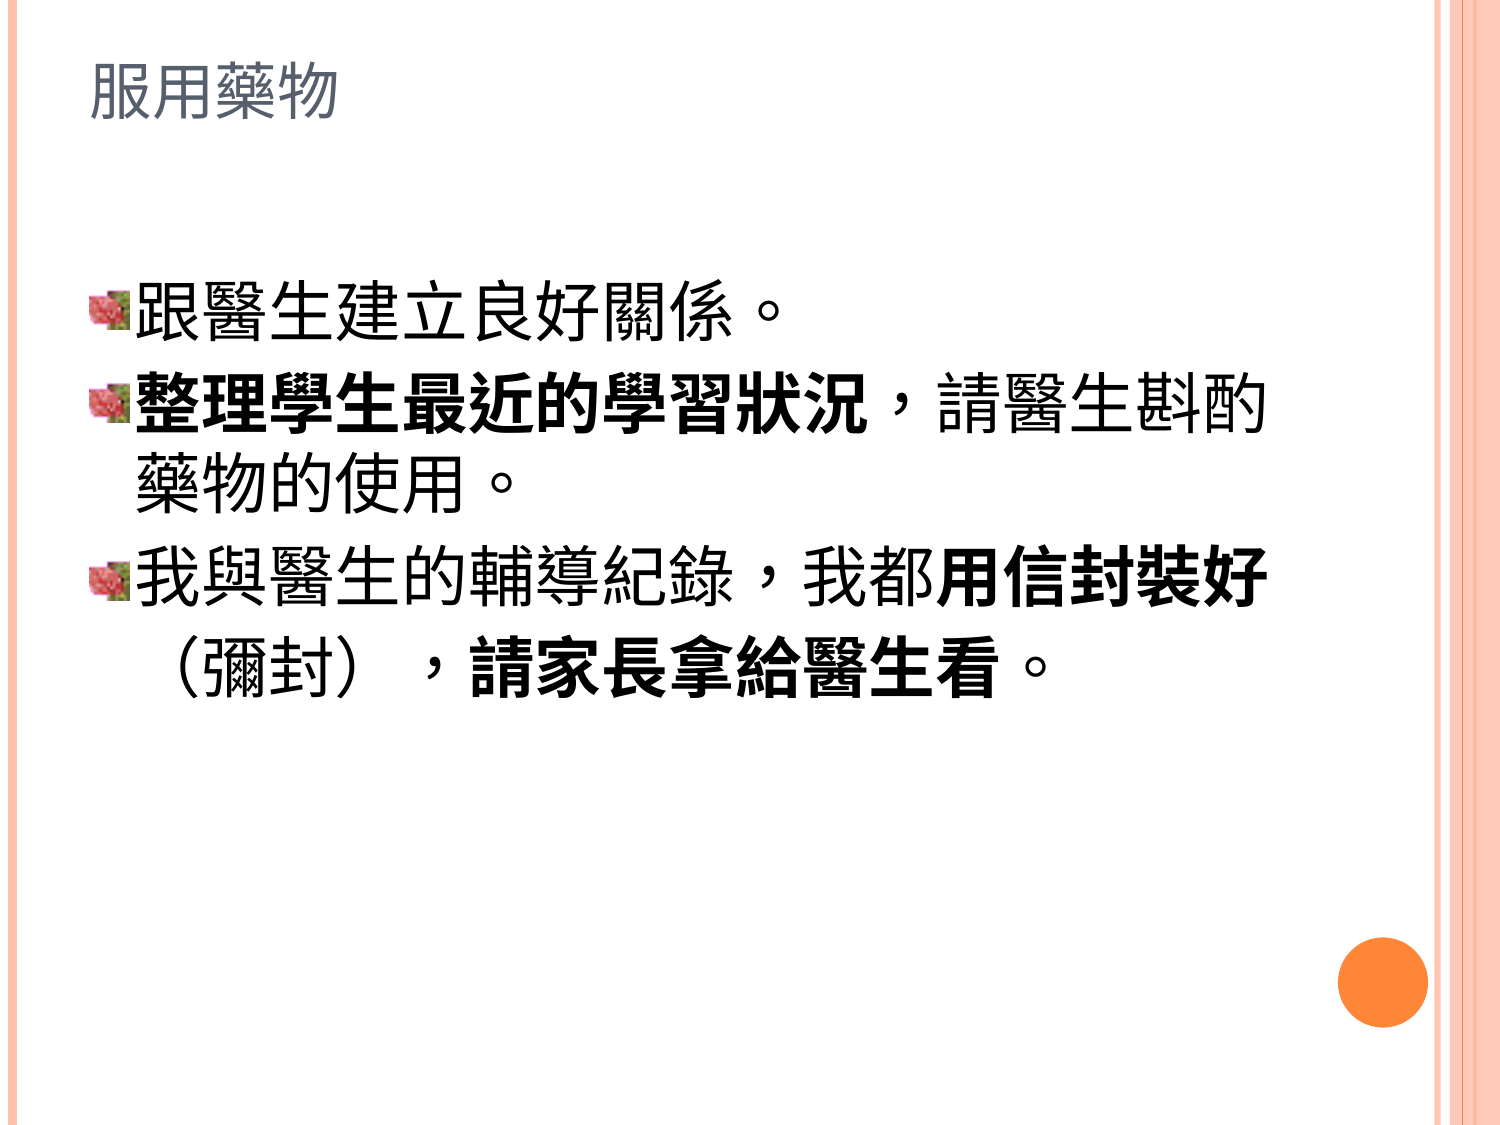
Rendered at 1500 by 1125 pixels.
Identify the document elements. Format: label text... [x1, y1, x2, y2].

title 服用藥物 [75, 45, 1300, 233]
list 跟醫生建立良好關係。 整理學生最近的學習狀況，請醫生斟酌藥物的使用。 我與醫生的輔導紀錄，我都用信封裝好（彌封），請家長拿給醫生看。 [75, 262, 1300, 1062]
